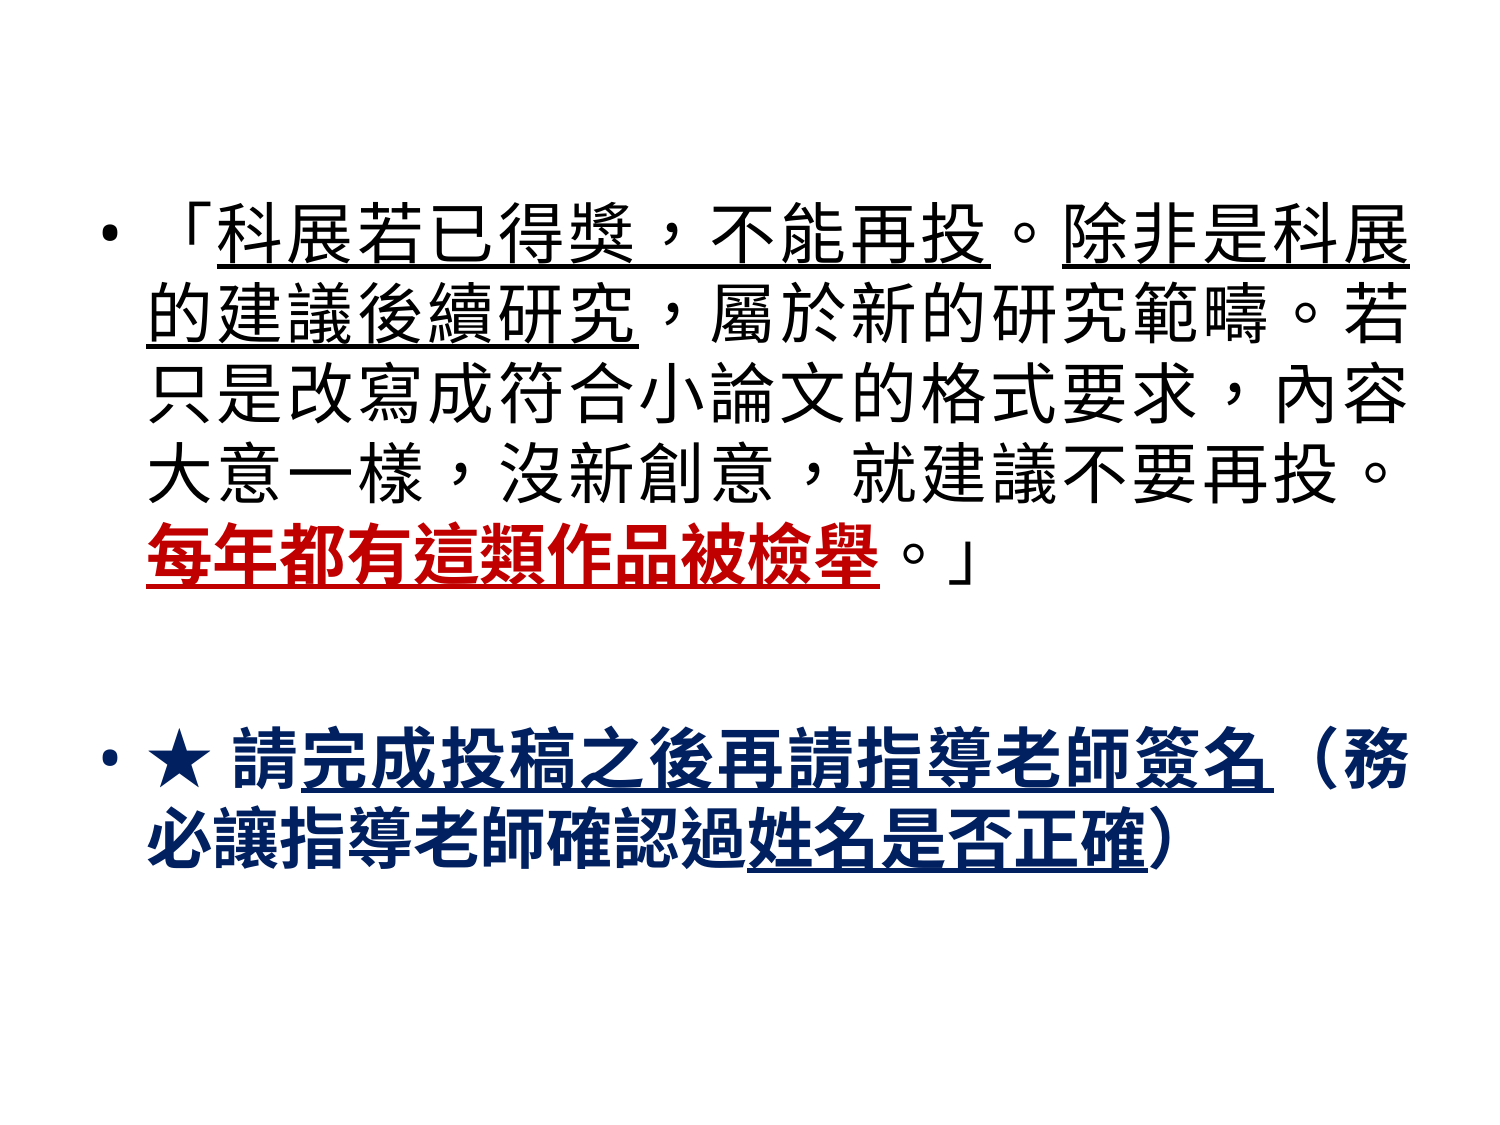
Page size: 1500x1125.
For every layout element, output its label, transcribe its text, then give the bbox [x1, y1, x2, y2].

list 「科展若已得獎，不能再投。除非是科展的建議後續研究，屬於新的研究範疇。若只是改寫成符合小論文的格式要求，內容大意一樣，沒新創意，就建議不要再投。每年都有這類作品被檢舉。」 ★請完成投稿之後再請指導老師簽名（務必讓指導老師確認過姓名是否正確） [75, 184, 1426, 1005]
